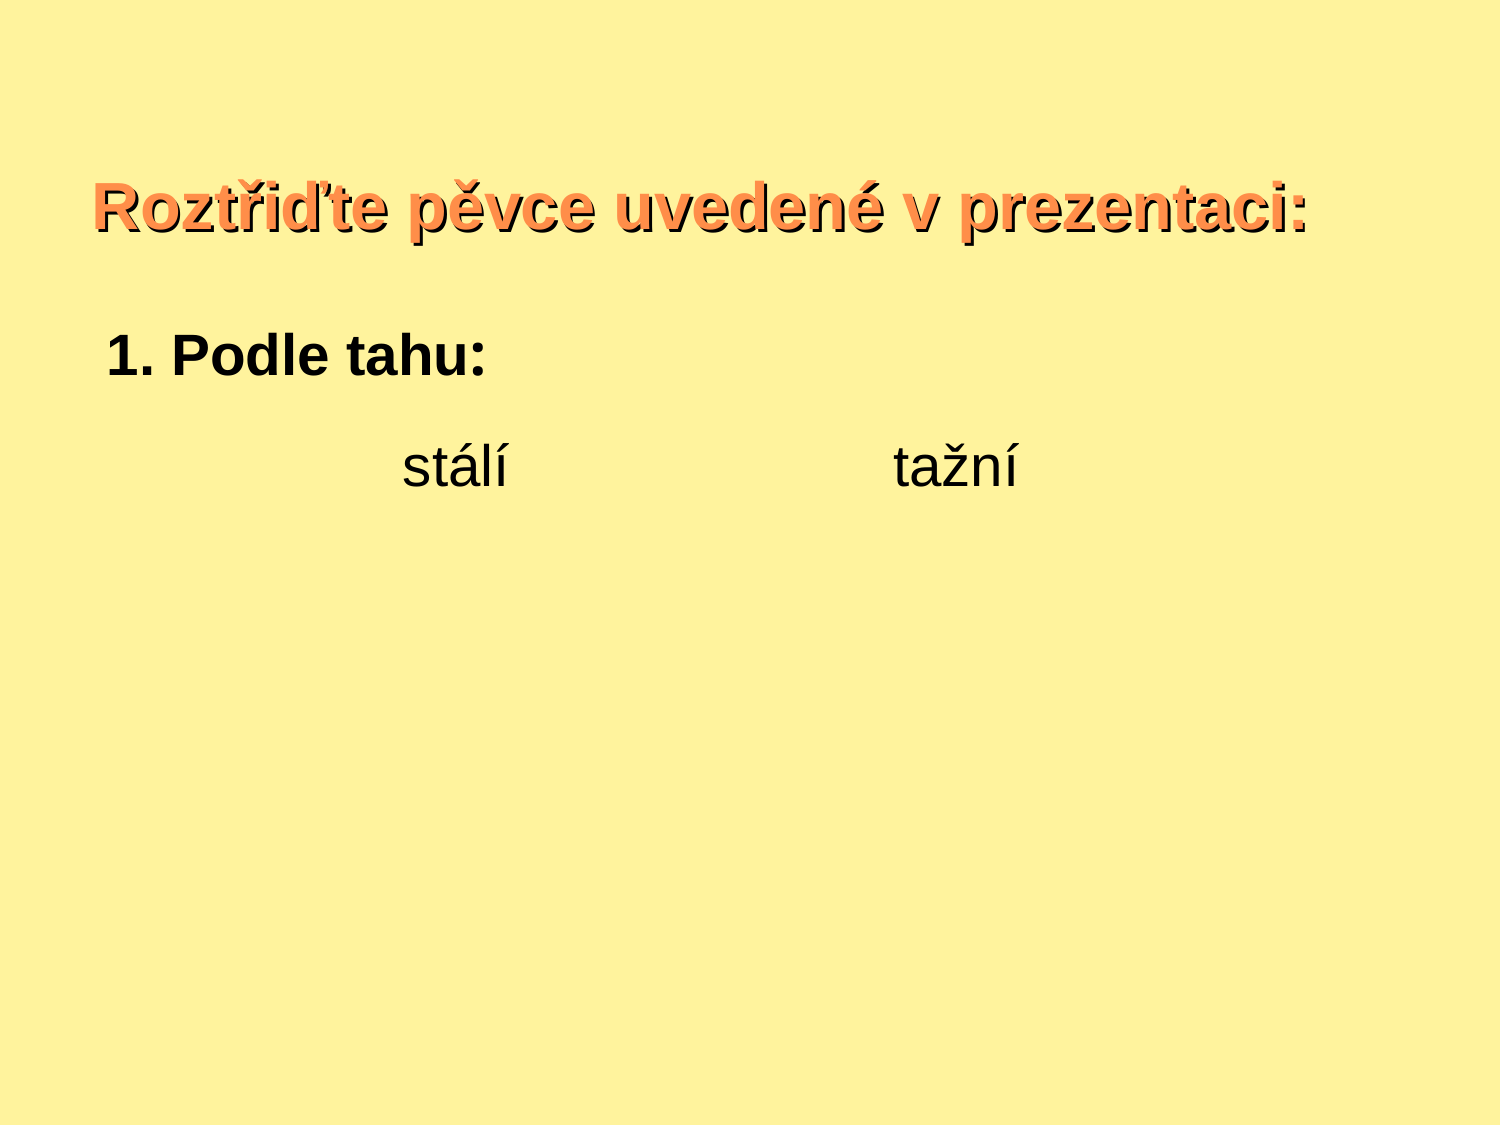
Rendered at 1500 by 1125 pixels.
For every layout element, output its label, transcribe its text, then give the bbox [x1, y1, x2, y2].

table_header tažní [707, 421, 1206, 515]
table_cell [207, 515, 707, 849]
list 1. Podle tahu: [76, 302, 1420, 990]
table_header stálí [207, 421, 707, 515]
table_cell [707, 515, 1206, 849]
title Roztřiďte pěvce uvedené v prezentaci: [76, 78, 1420, 251]
